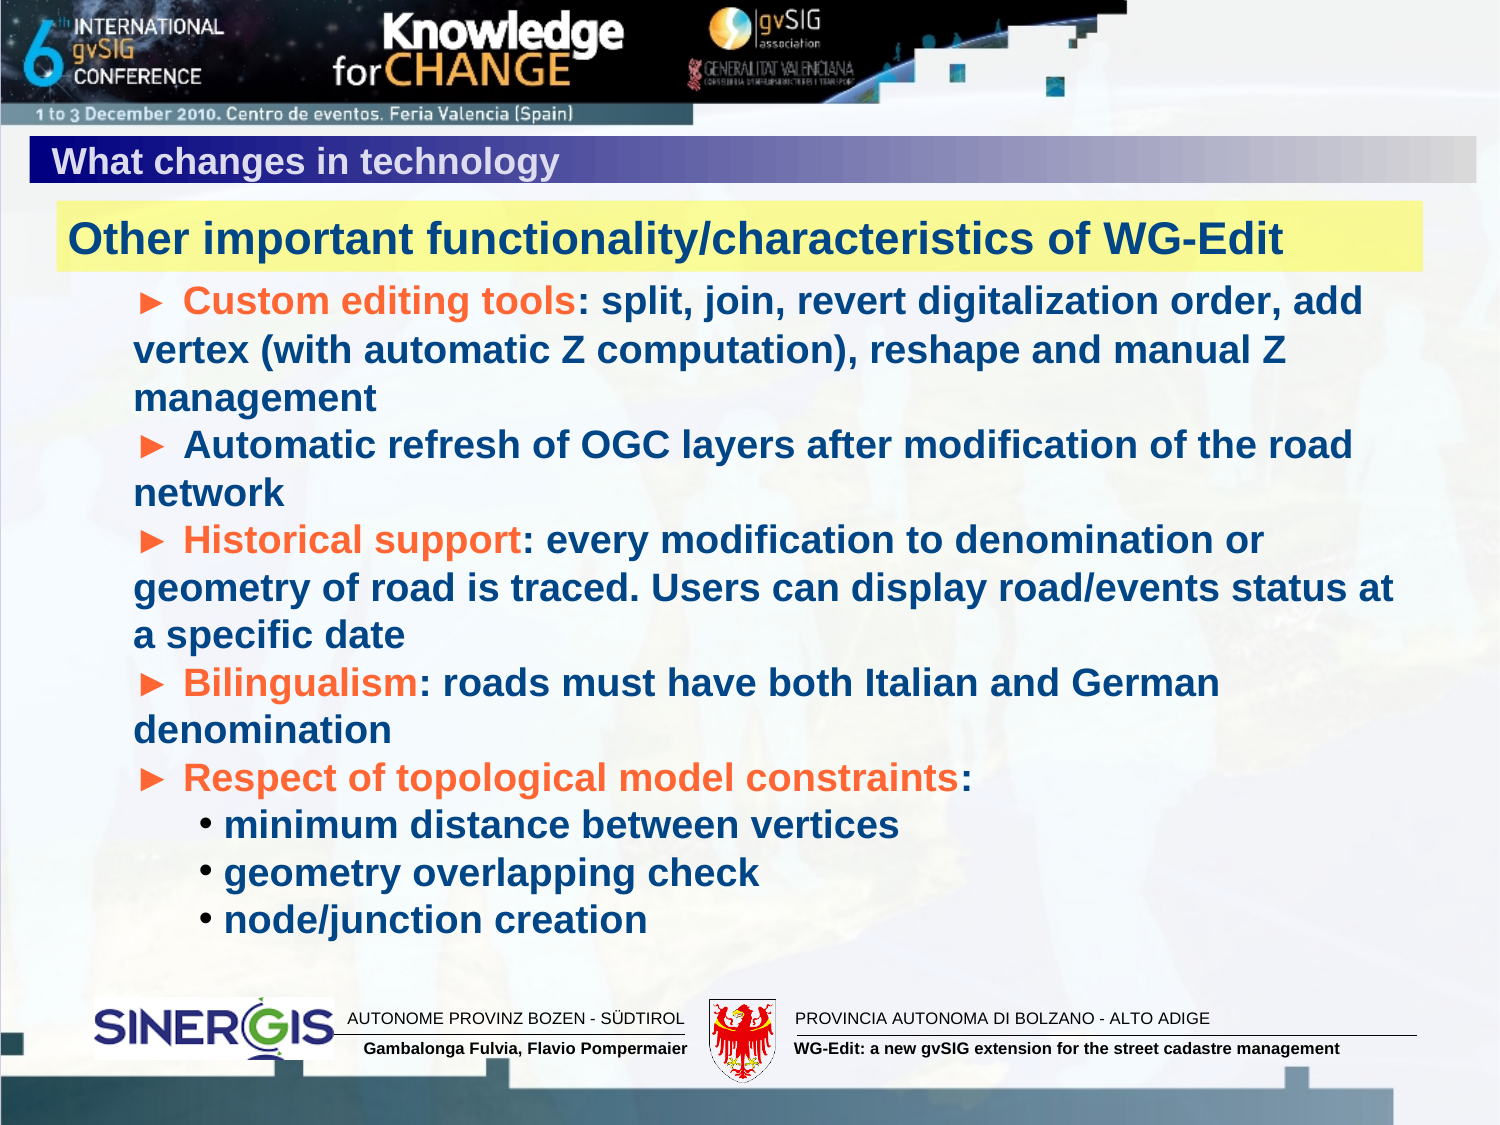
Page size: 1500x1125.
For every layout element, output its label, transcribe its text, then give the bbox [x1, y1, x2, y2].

text_box Other important functionality/characteristics of WG-Edit ► Custom editing tools: split, join, revert digitalization order, add vertex (with automatic Z computation), reshape and manual Z management ► Automatic refresh of OGC layers after modification of the road network ► Historical support: every modification to denomination or geometry of road is traced. Users can display road/events status at a specific date ► Bilingualism: roads must have both Italian and German denomination ► Respect of topological model constraints: minimum distance between vertices geometry overlapping check node/junction creation [52, 200, 1444, 852]
picture [0, 0, 1500, 1125]
text_box [891, 136, 1477, 184]
text_box [29, 136, 36, 184]
text_box What changes in technology [36, 133, 891, 196]
